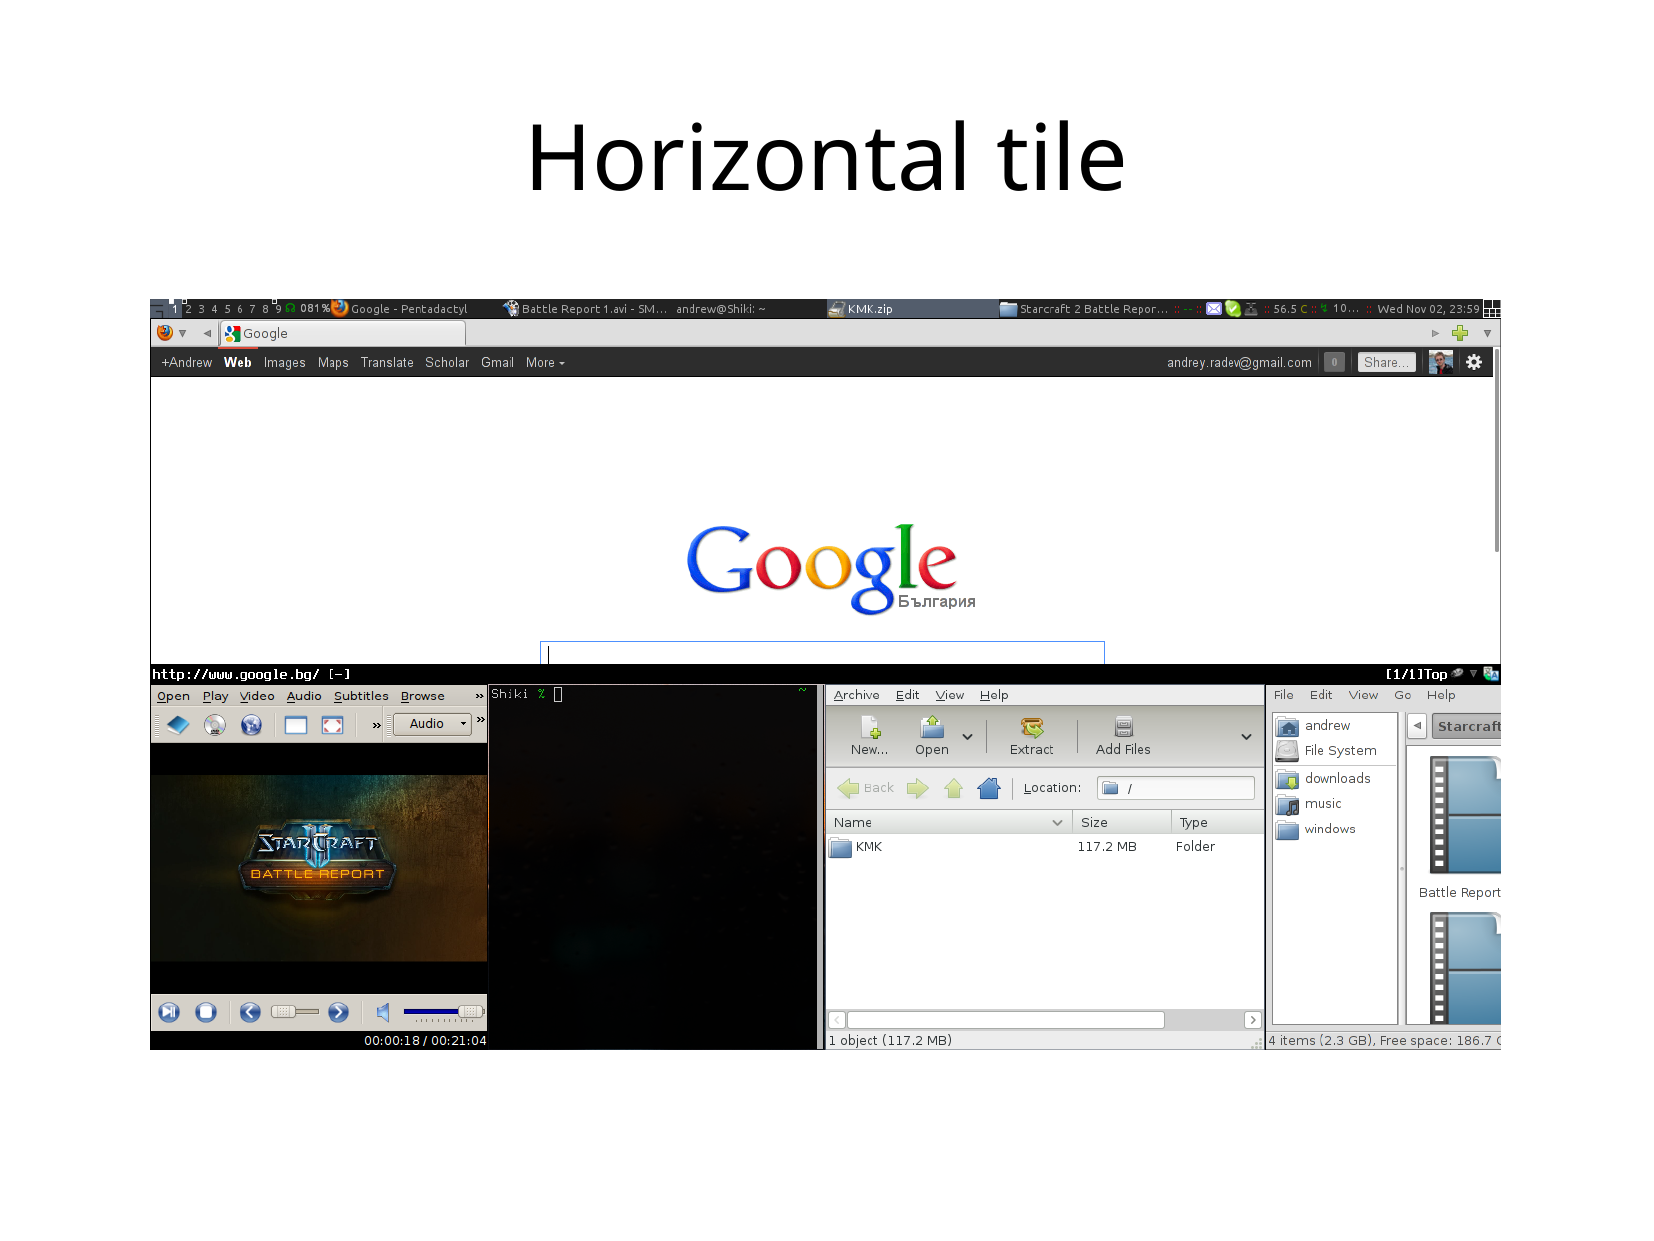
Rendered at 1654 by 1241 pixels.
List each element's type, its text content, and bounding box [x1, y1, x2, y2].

title Horizontal tile [0, 0, 1654, 311]
picture [150, 299, 1501, 1051]
